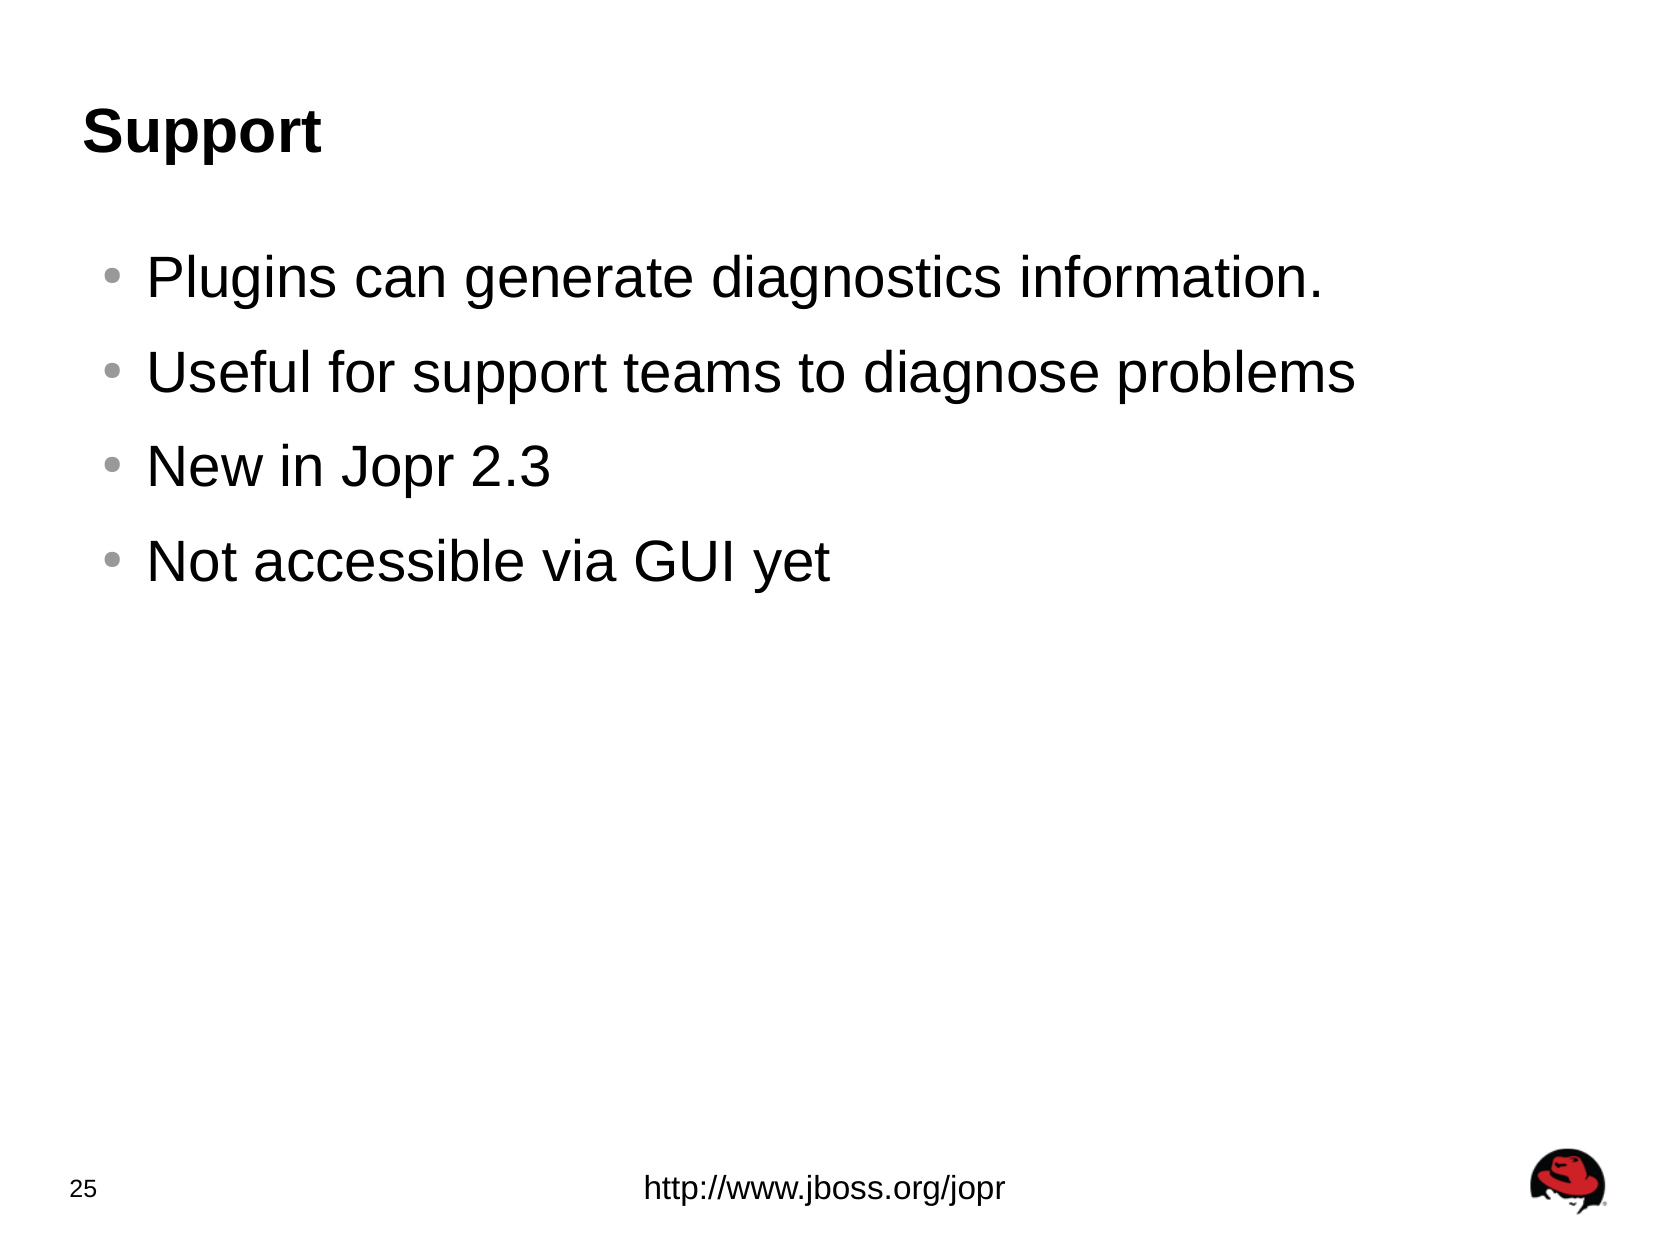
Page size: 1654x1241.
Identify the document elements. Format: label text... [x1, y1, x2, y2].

picture [1529, 1146, 1613, 1224]
title Support [82, 45, 1571, 218]
list Plugins can generate diagnostics information. Useful for support teams to diagnose problems New in Jopr 2.3 Not accessible via GUI yet [86, 244, 1576, 1024]
